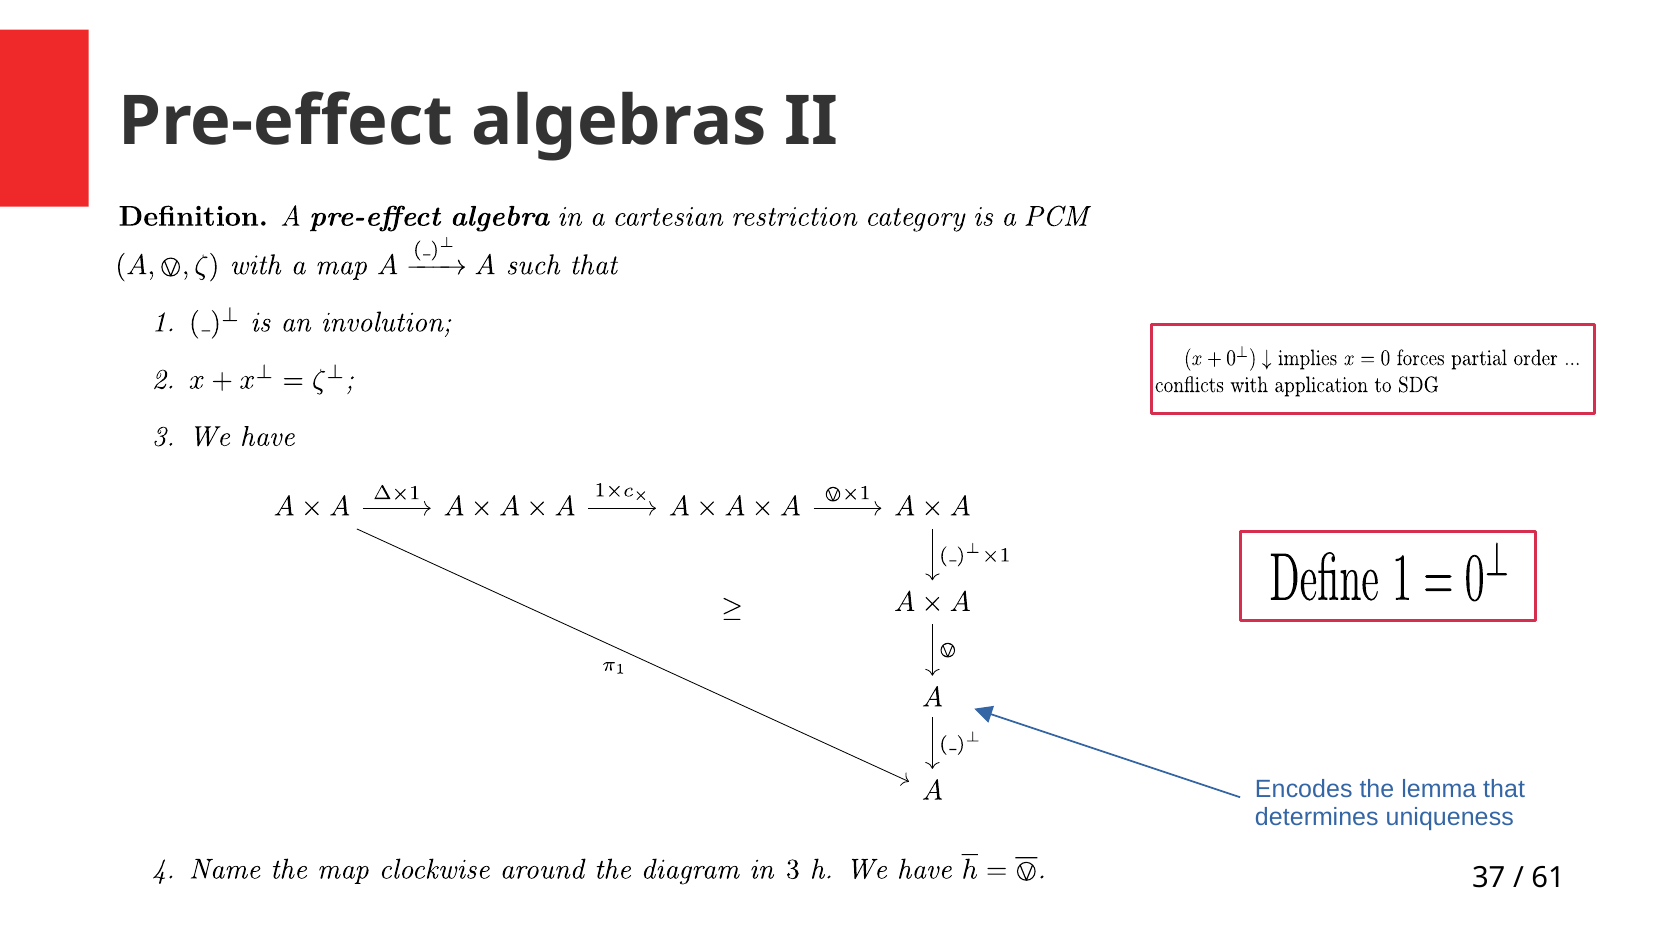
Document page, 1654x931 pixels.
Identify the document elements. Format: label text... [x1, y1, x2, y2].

text_box Encodes the lemma that determines uniqueness [1240, 767, 1654, 839]
text_box [116, 205, 1092, 885]
title Pre-effect algebras II [118, 29, 1595, 207]
text_box [1151, 324, 1595, 414]
text_box [1240, 531, 1536, 621]
